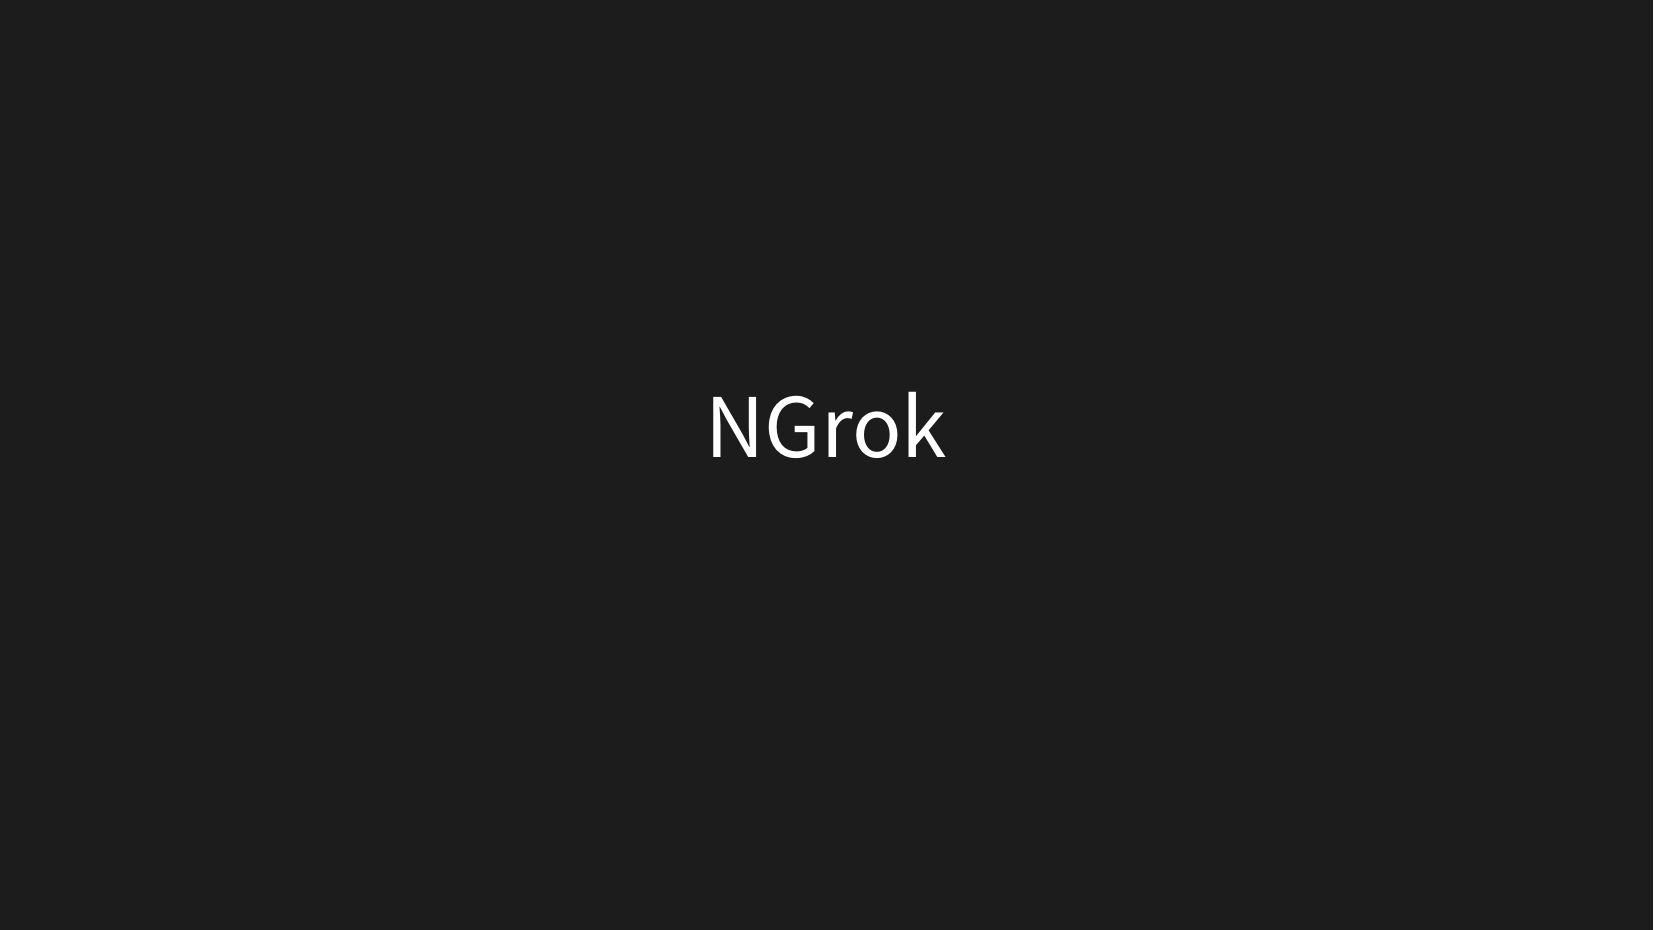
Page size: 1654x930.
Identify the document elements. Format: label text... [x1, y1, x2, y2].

title NGrok [0, 309, 1653, 541]
